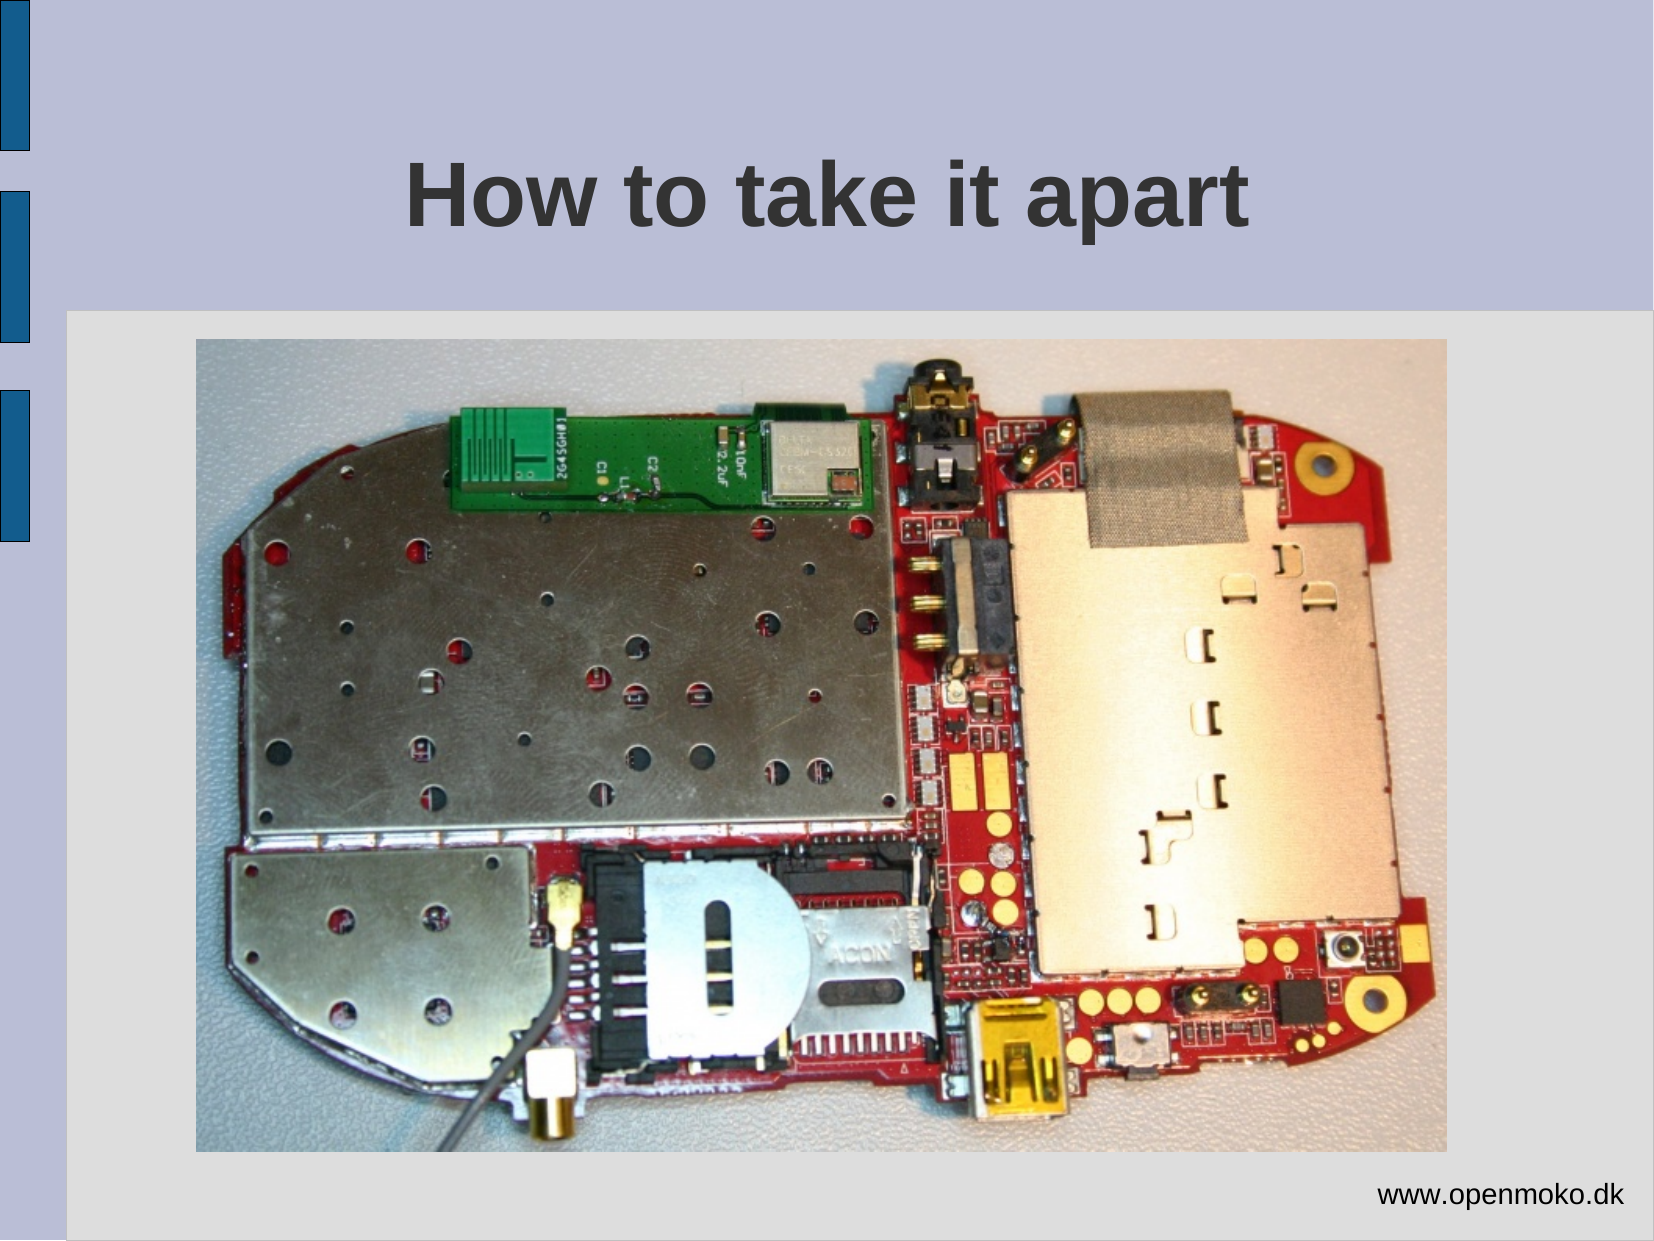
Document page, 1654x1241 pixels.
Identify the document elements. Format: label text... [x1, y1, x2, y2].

title How to take it apart [121, 91, 1534, 299]
picture [196, 339, 1447, 1152]
